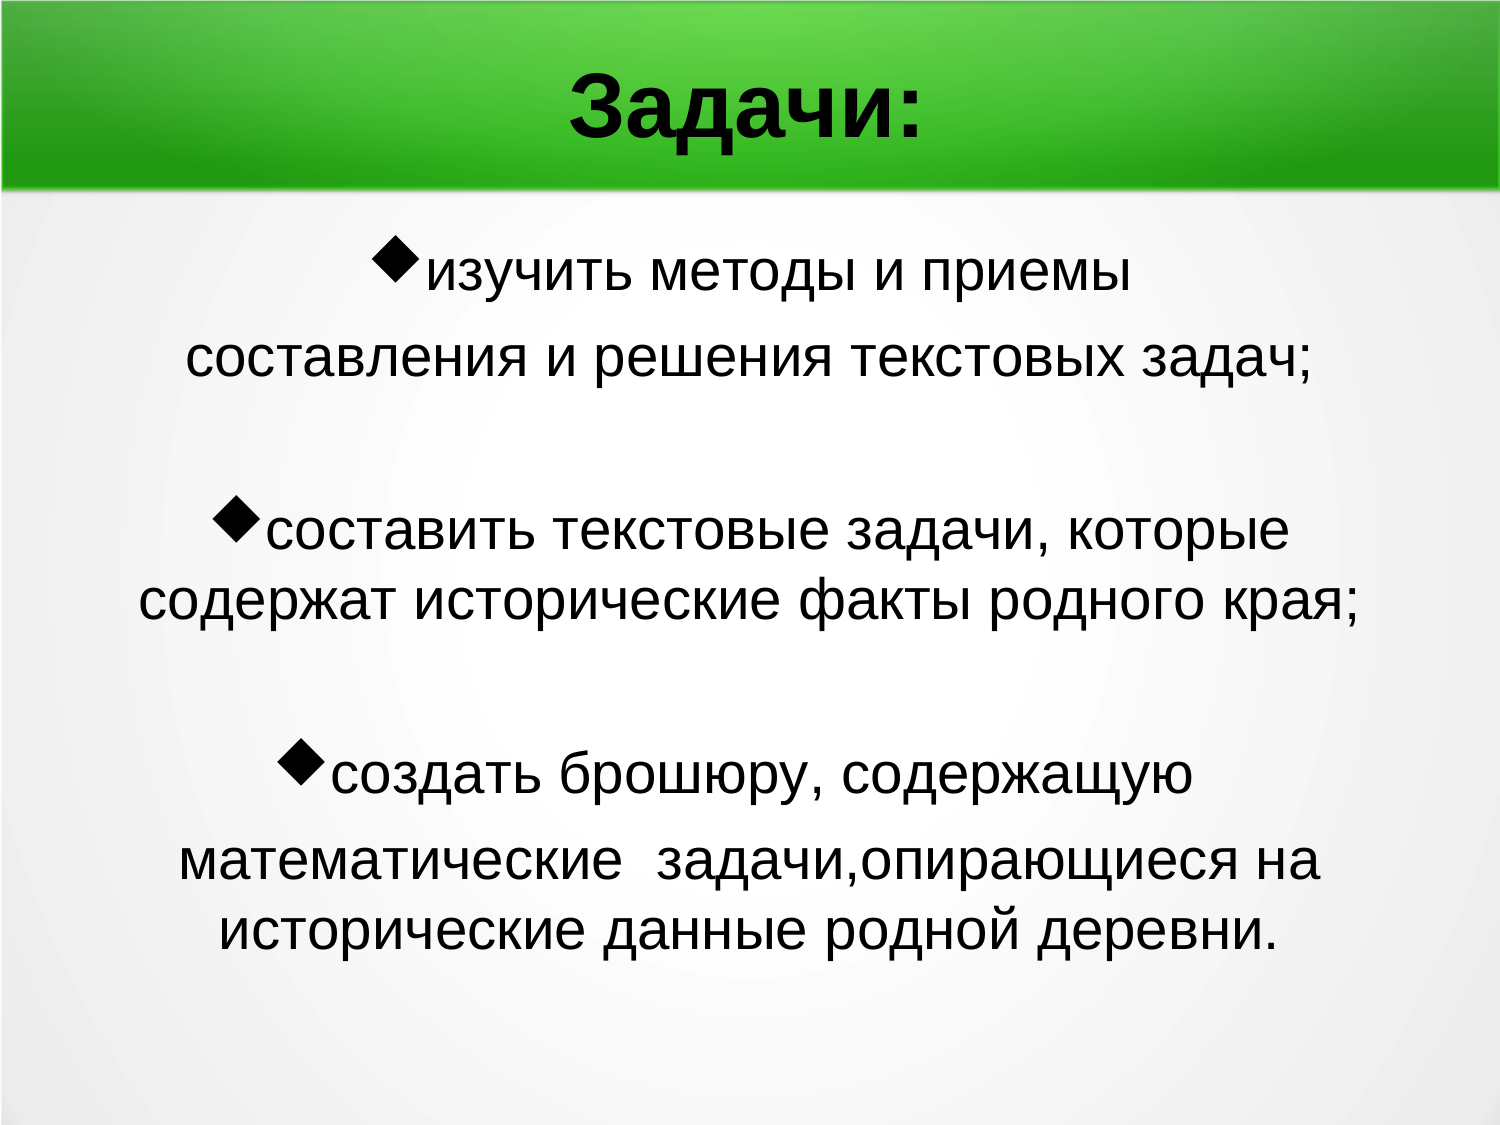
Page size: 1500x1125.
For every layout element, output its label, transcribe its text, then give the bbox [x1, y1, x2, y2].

text_box изучить методы и приемы составления и решения текстовых задач; составить текстовые задачи, которые содержат исторические факты родного края; создать брошюру, содержащую математические задачи,опирающиеся на исторические данные родной деревни. [75, 200, 1426, 993]
text_box Задачи: [72, 23, 1423, 178]
picture [0, 0, 1500, 1125]
